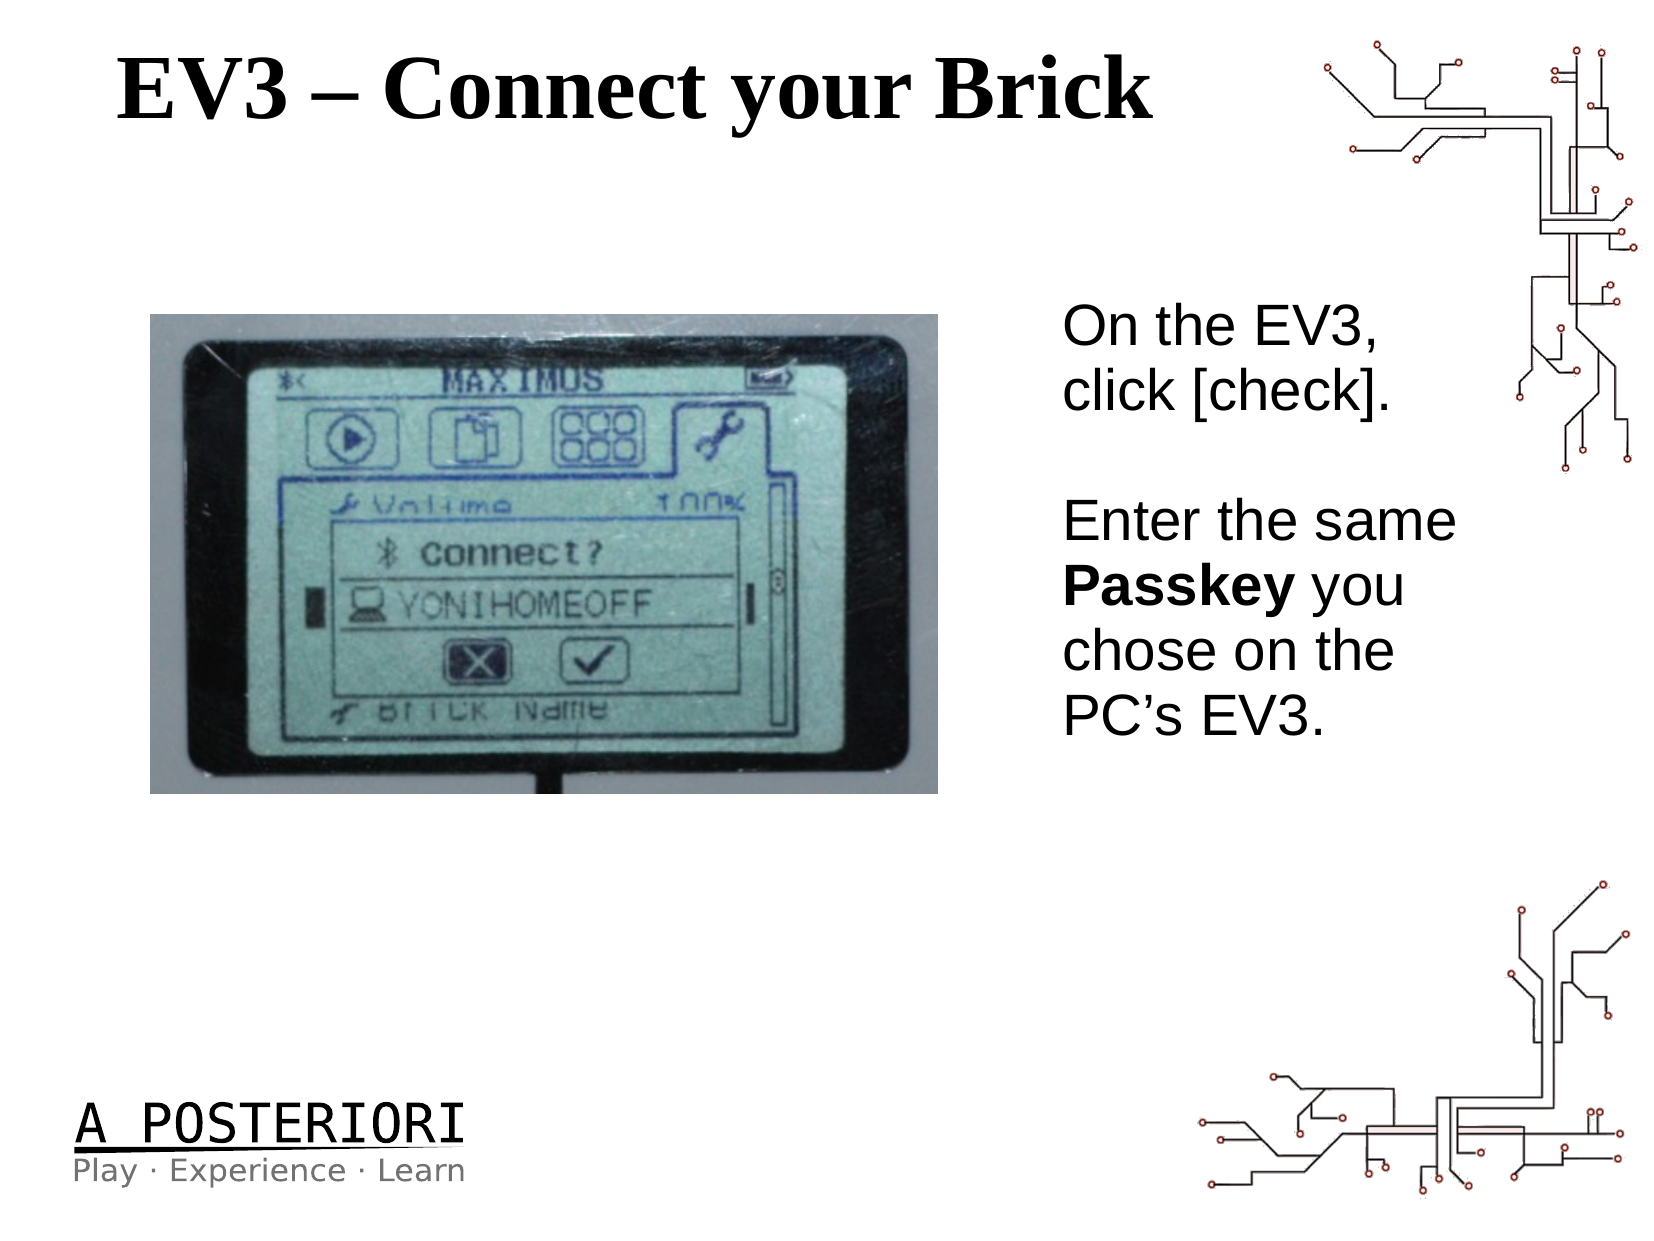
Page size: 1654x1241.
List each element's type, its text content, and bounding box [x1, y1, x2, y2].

title EV3 – Connect your Brick [11, 0, 1261, 190]
picture [1305, 35, 1643, 496]
text_box On the EV3, click [check]. Enter the same Passkey you chose on the PC’s EV3. [1047, 285, 1483, 1053]
picture [73, 1101, 466, 1189]
picture [150, 314, 938, 794]
picture [1175, 862, 1636, 1201]
